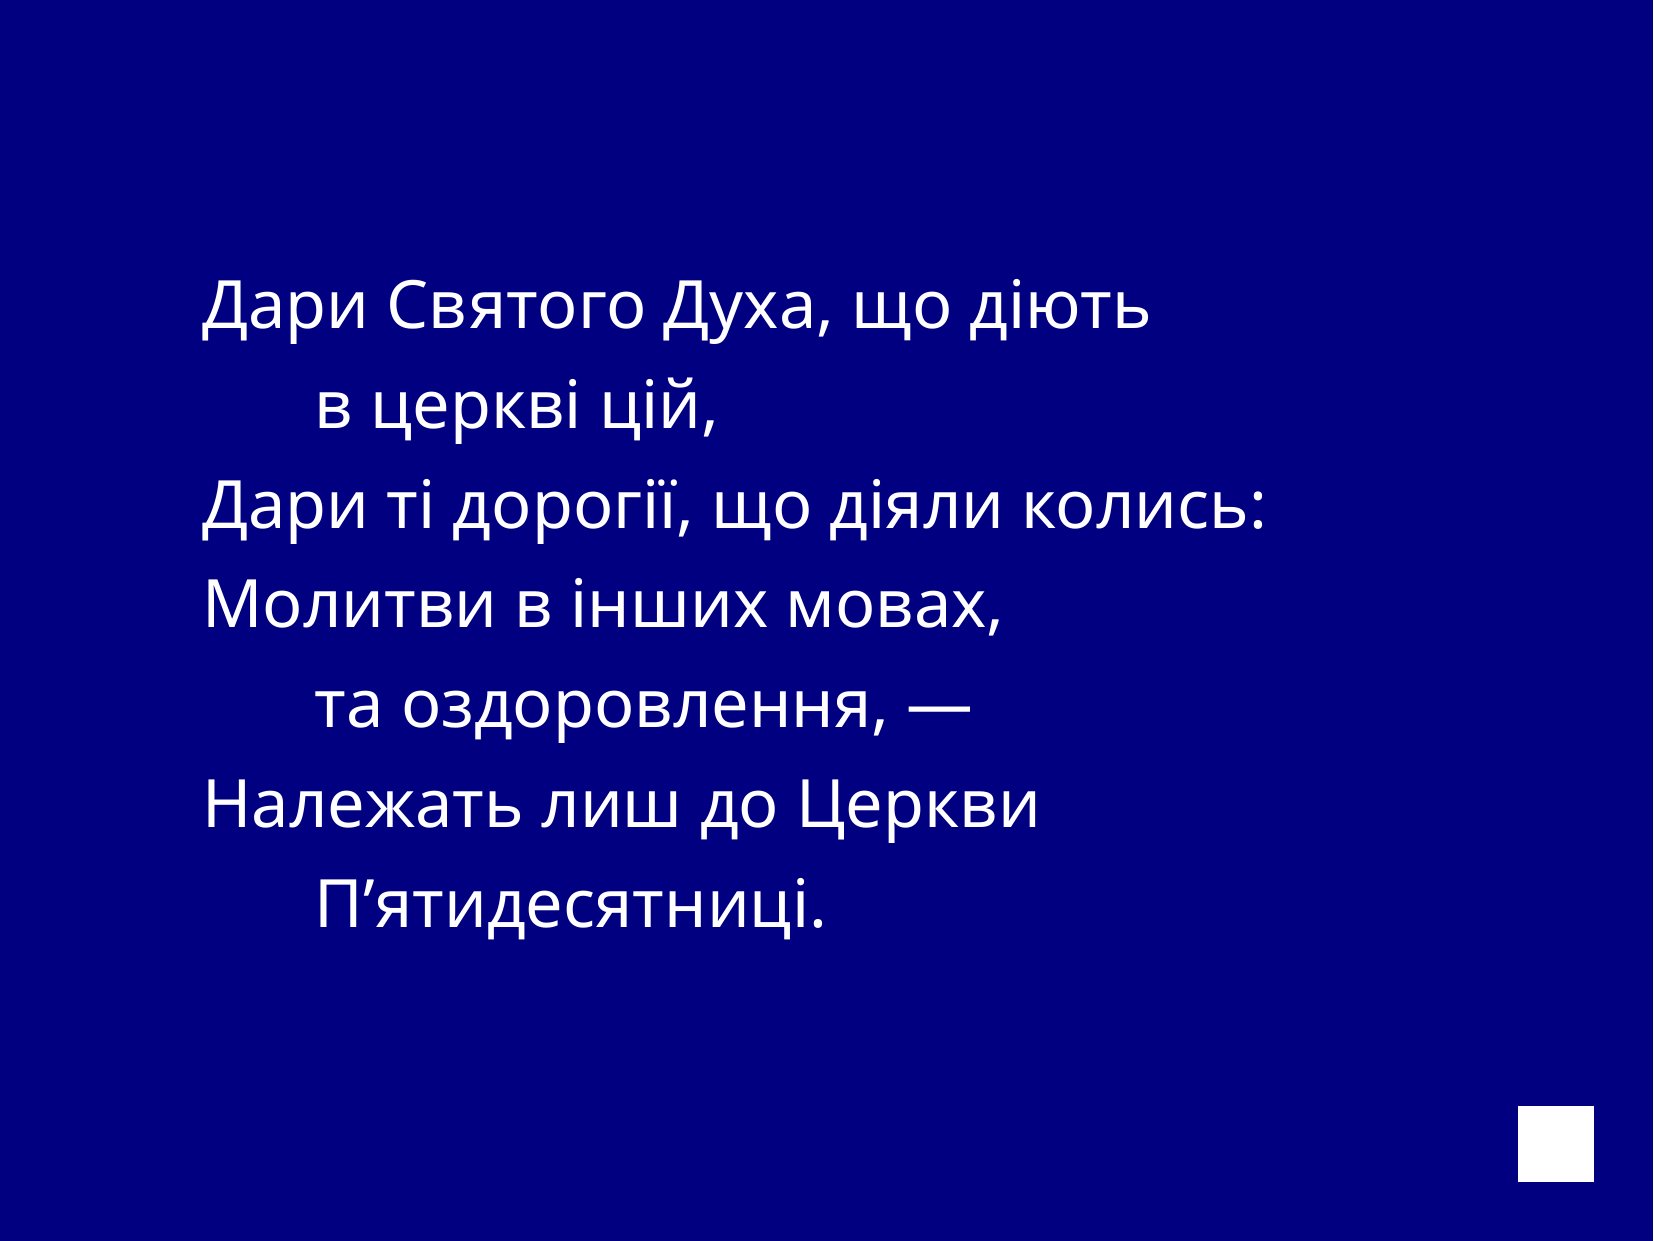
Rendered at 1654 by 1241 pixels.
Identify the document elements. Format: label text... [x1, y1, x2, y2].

text_box [1518, 1106, 1594, 1182]
text_box Дари Святого Духа, що діють в церкві цій, Дари ті дорогії, що діяли колись: Молитви в інших мовах, та оздоровлення, ― Належать лиш до Церкви П’ятидесятниці. [75, 150, 1576, 1163]
